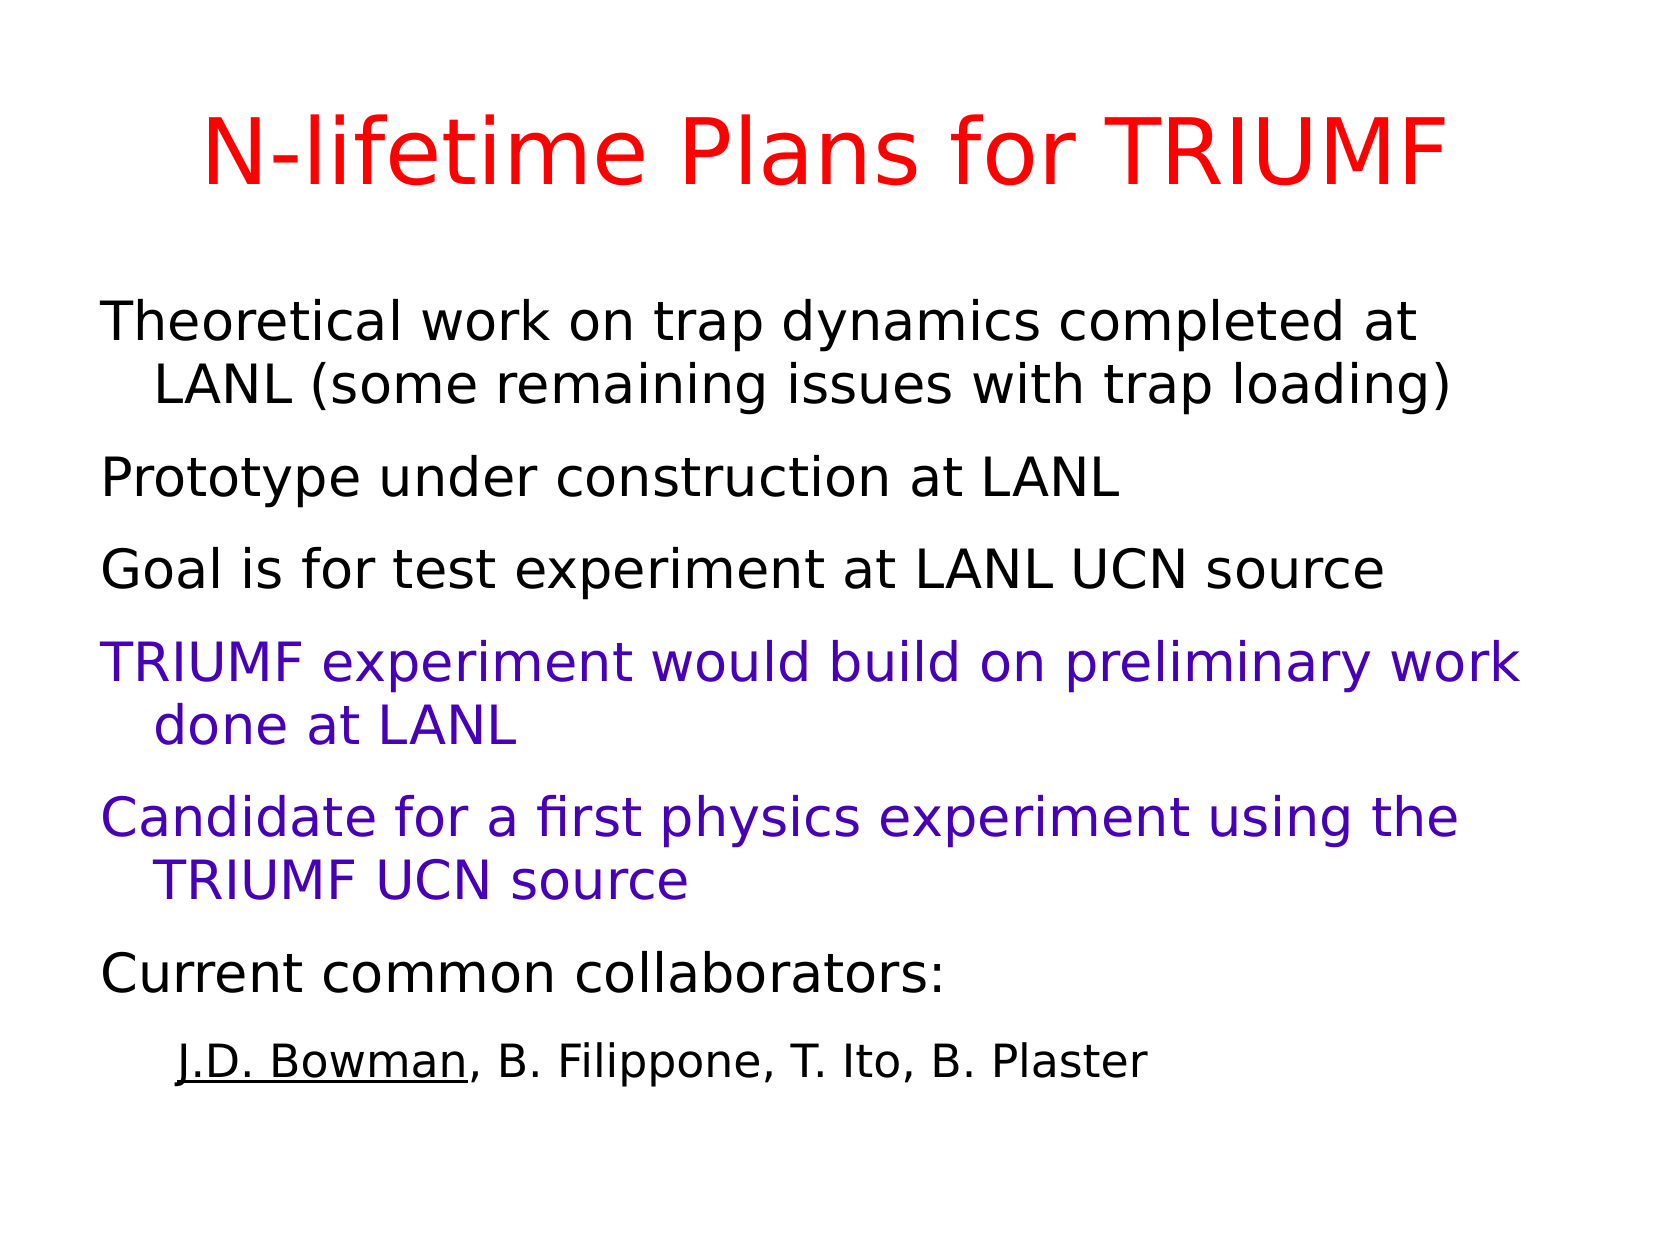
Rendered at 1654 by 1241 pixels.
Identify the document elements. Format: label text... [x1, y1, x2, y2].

list Theoretical work on trap dynamics completed at LANL (some remaining issues with trap loading) Prototype under construction at LANL Goal is for test experiment at LANL UCN source TRIUMF experiment would build on preliminary work done at LANL Candidate for a first physics experiment using the TRIUMF UCN source Current common collaborators: J.D. Bowman, B. Filippone, T. Ito, B. Plaster [82, 290, 1571, 1109]
title N-lifetime Plans for TRIUMF [82, 49, 1571, 257]
